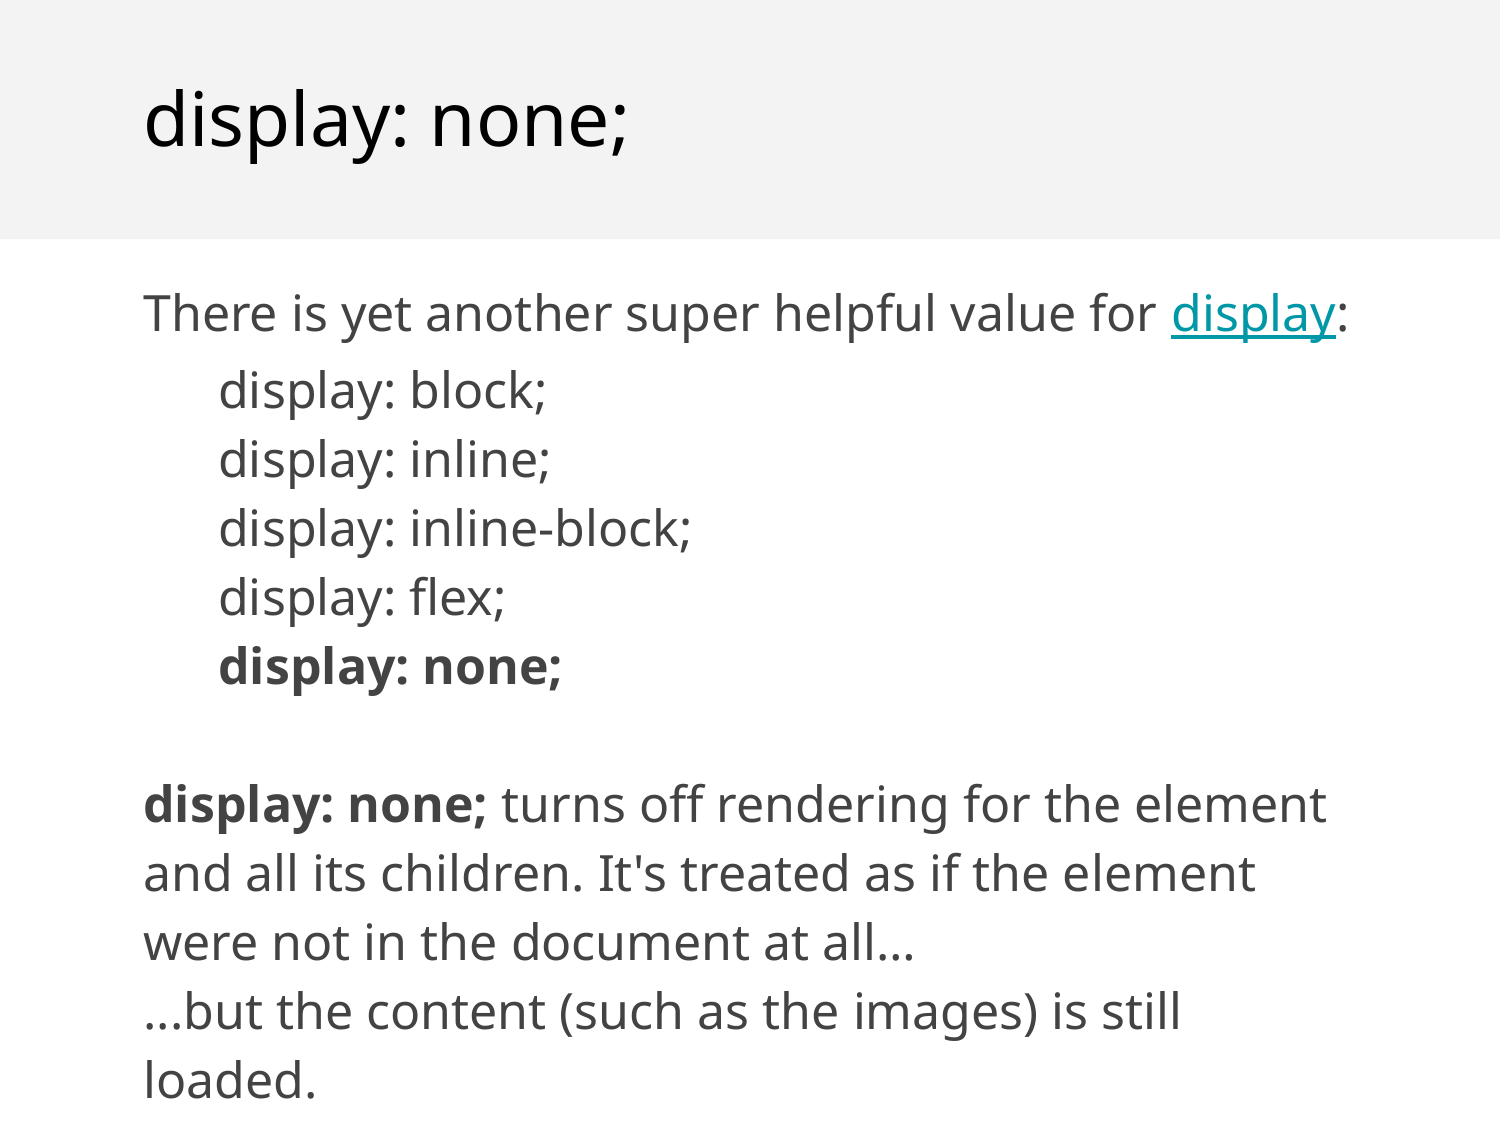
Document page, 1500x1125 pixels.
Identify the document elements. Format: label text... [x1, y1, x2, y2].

title display: none; [128, 56, 1432, 183]
list There is yet another super helpful value for display: display: block; display: inline; display: inline-block; display: flex; display: none; display: none; turns off rendering for the element and all its children. It's treated as if the element were not in the document at all… ...but the content (such as the images) is still loaded. [128, 255, 1372, 1004]
